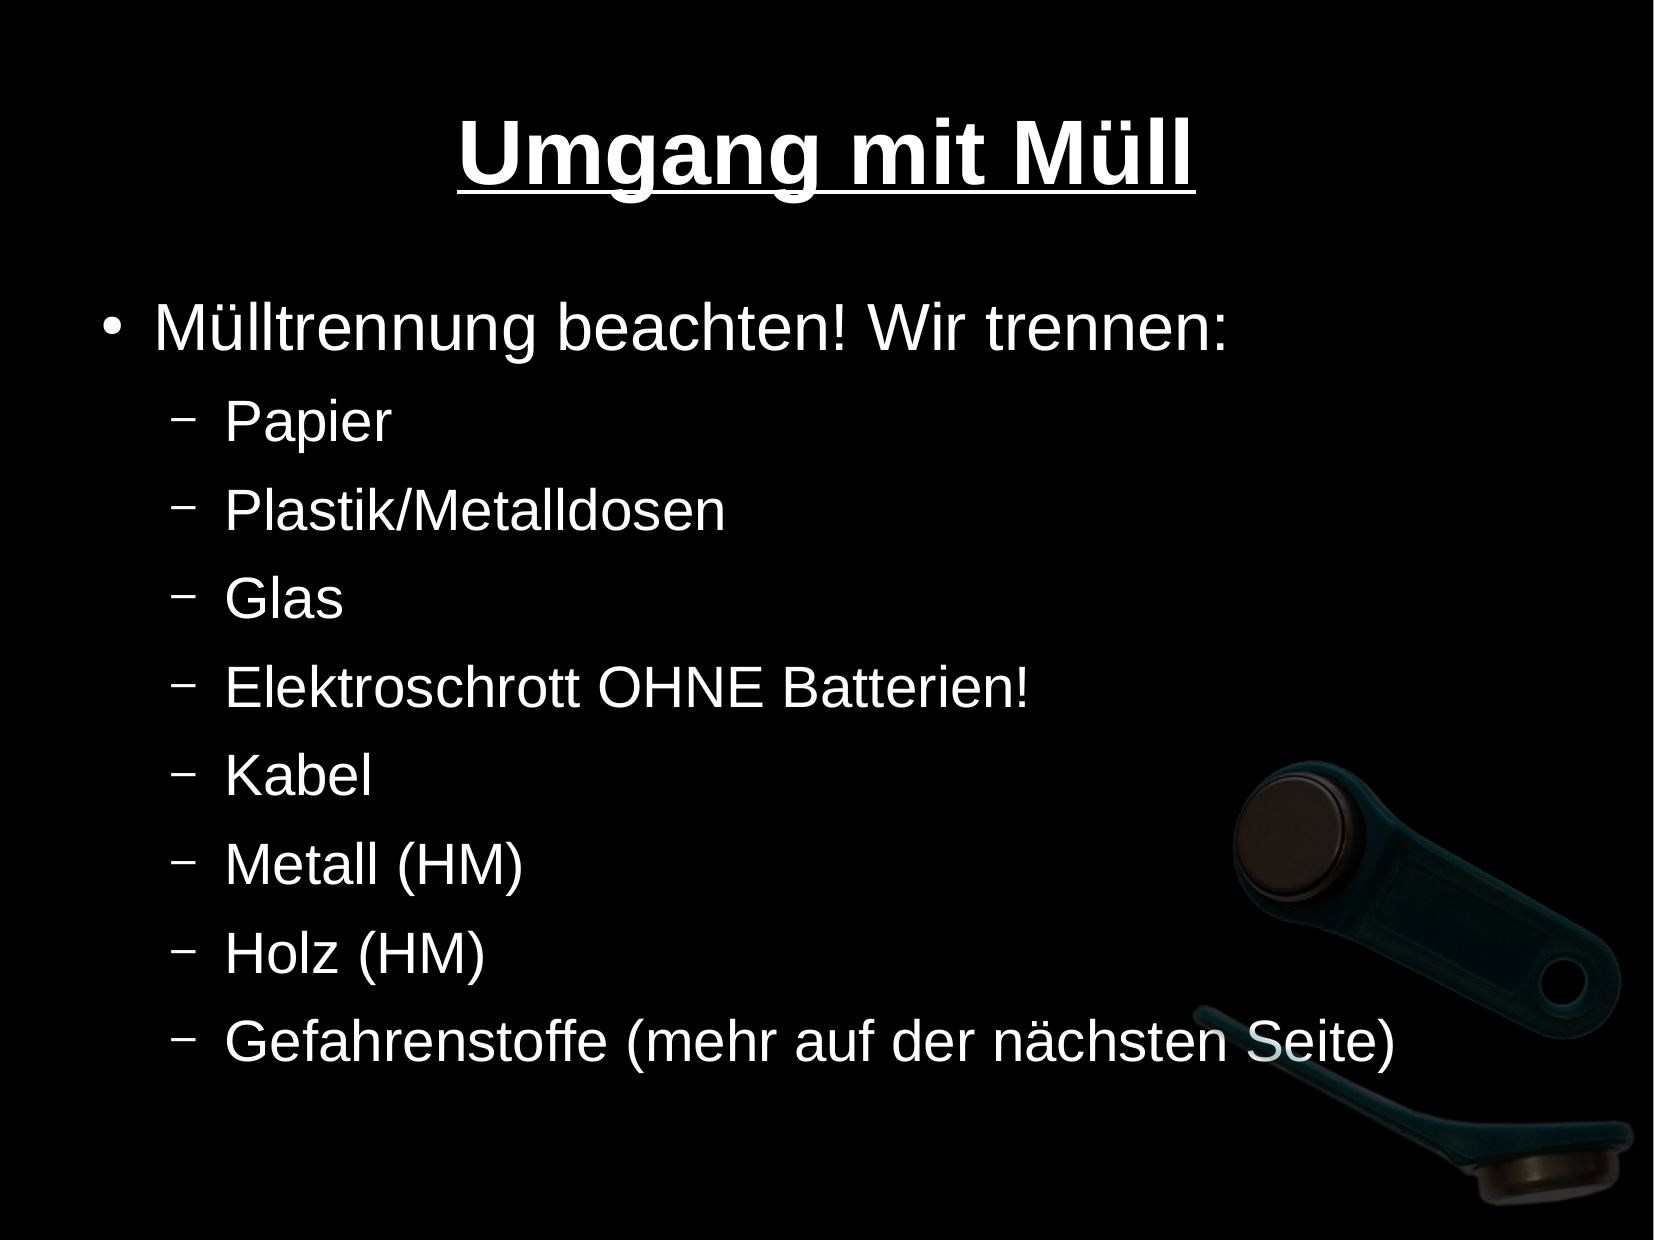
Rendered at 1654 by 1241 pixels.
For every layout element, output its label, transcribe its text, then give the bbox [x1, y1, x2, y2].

list Mülltrennung beachten! Wir trennen: Papier Plastik/Metalldosen Glas Elektroschrott OHNE Batterien! Kabel Metall (HM) Holz (HM) Gefahrenstoffe (mehr auf der nächsten Seite) [82, 290, 1571, 1170]
title Umgang mit Müll [82, 49, 1571, 257]
picture [1150, 732, 1654, 1236]
